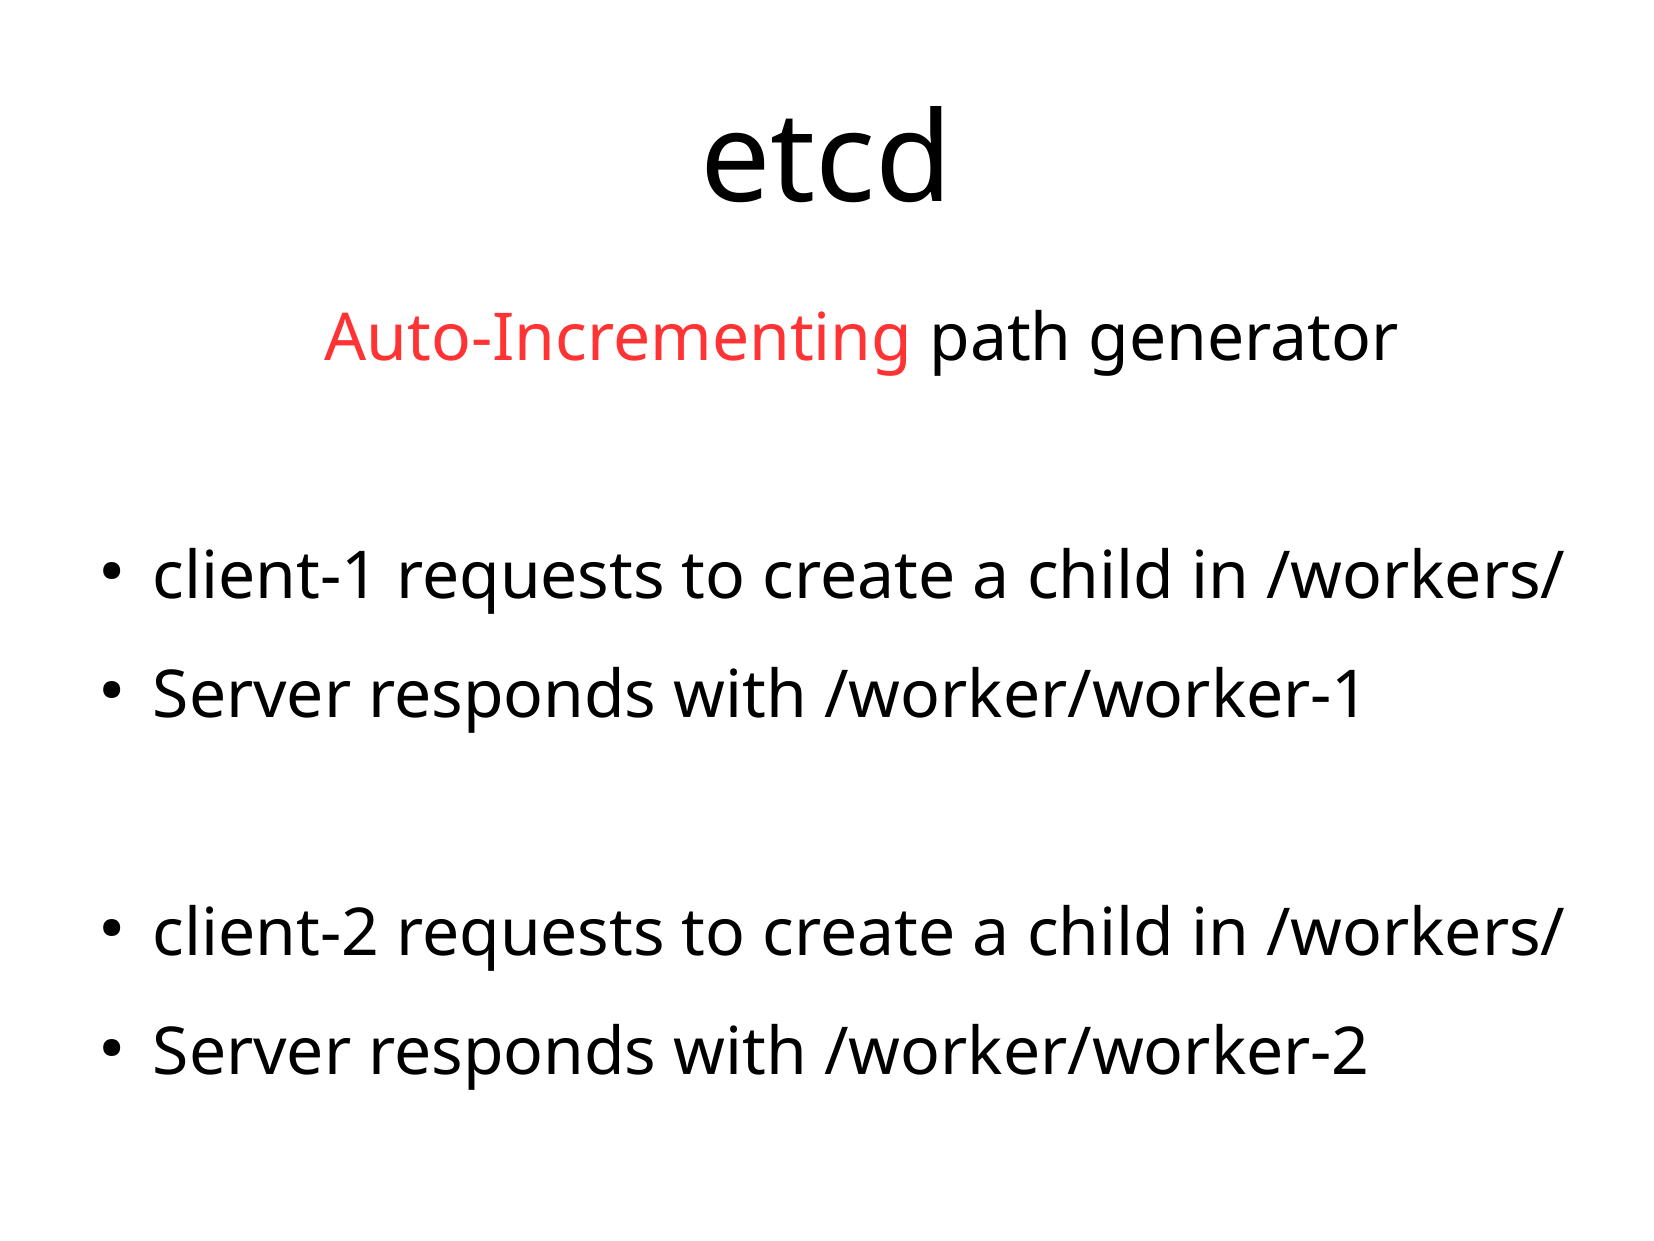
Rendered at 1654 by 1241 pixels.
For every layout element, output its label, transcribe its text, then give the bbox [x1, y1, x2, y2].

list Auto-Incrementing path generator client-1 requests to create a child in /workers/ Server responds with /worker/worker-1 client-2 requests to create a child in /workers/ Server responds with /worker/worker-2 [82, 290, 1571, 1155]
title etcd [82, 49, 1571, 257]
